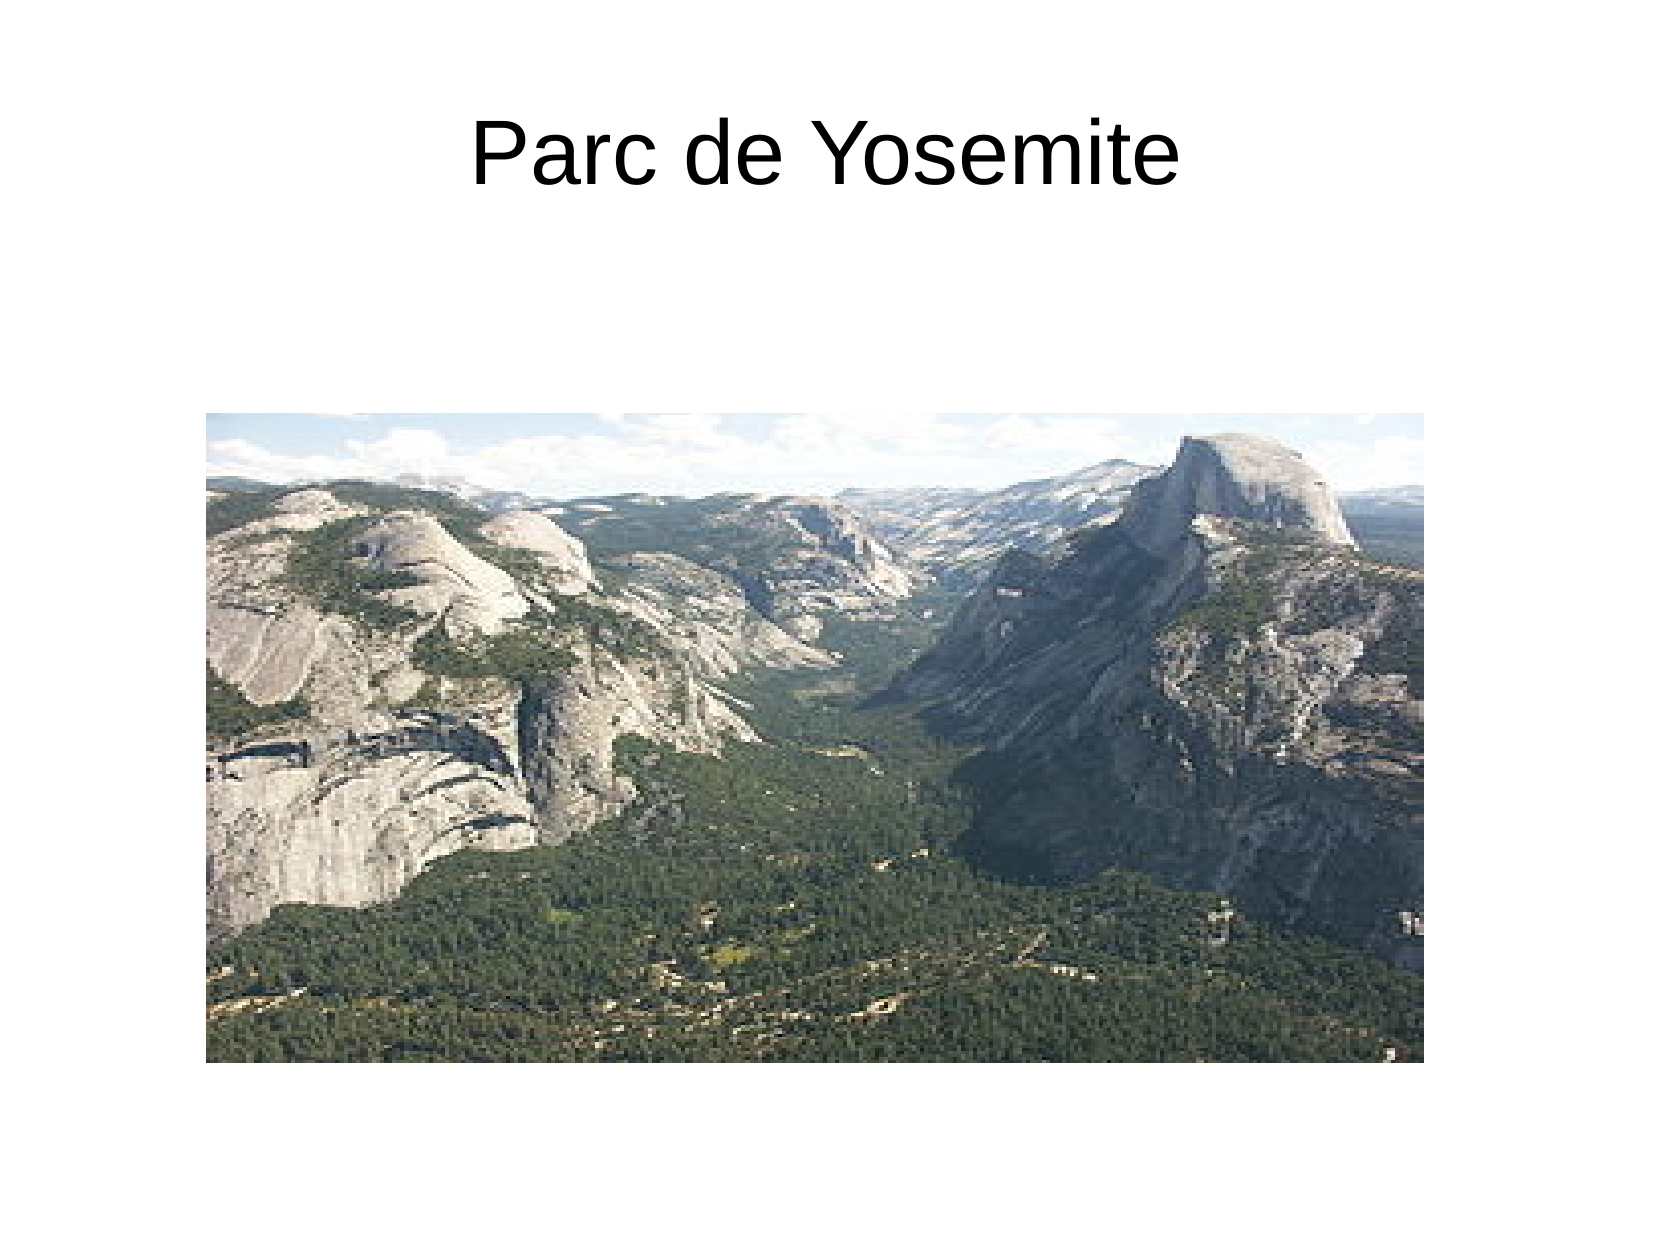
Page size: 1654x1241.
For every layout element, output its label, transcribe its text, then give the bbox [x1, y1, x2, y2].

title Parc de Yosemite [82, 49, 1571, 257]
picture [206, 413, 1424, 1063]
